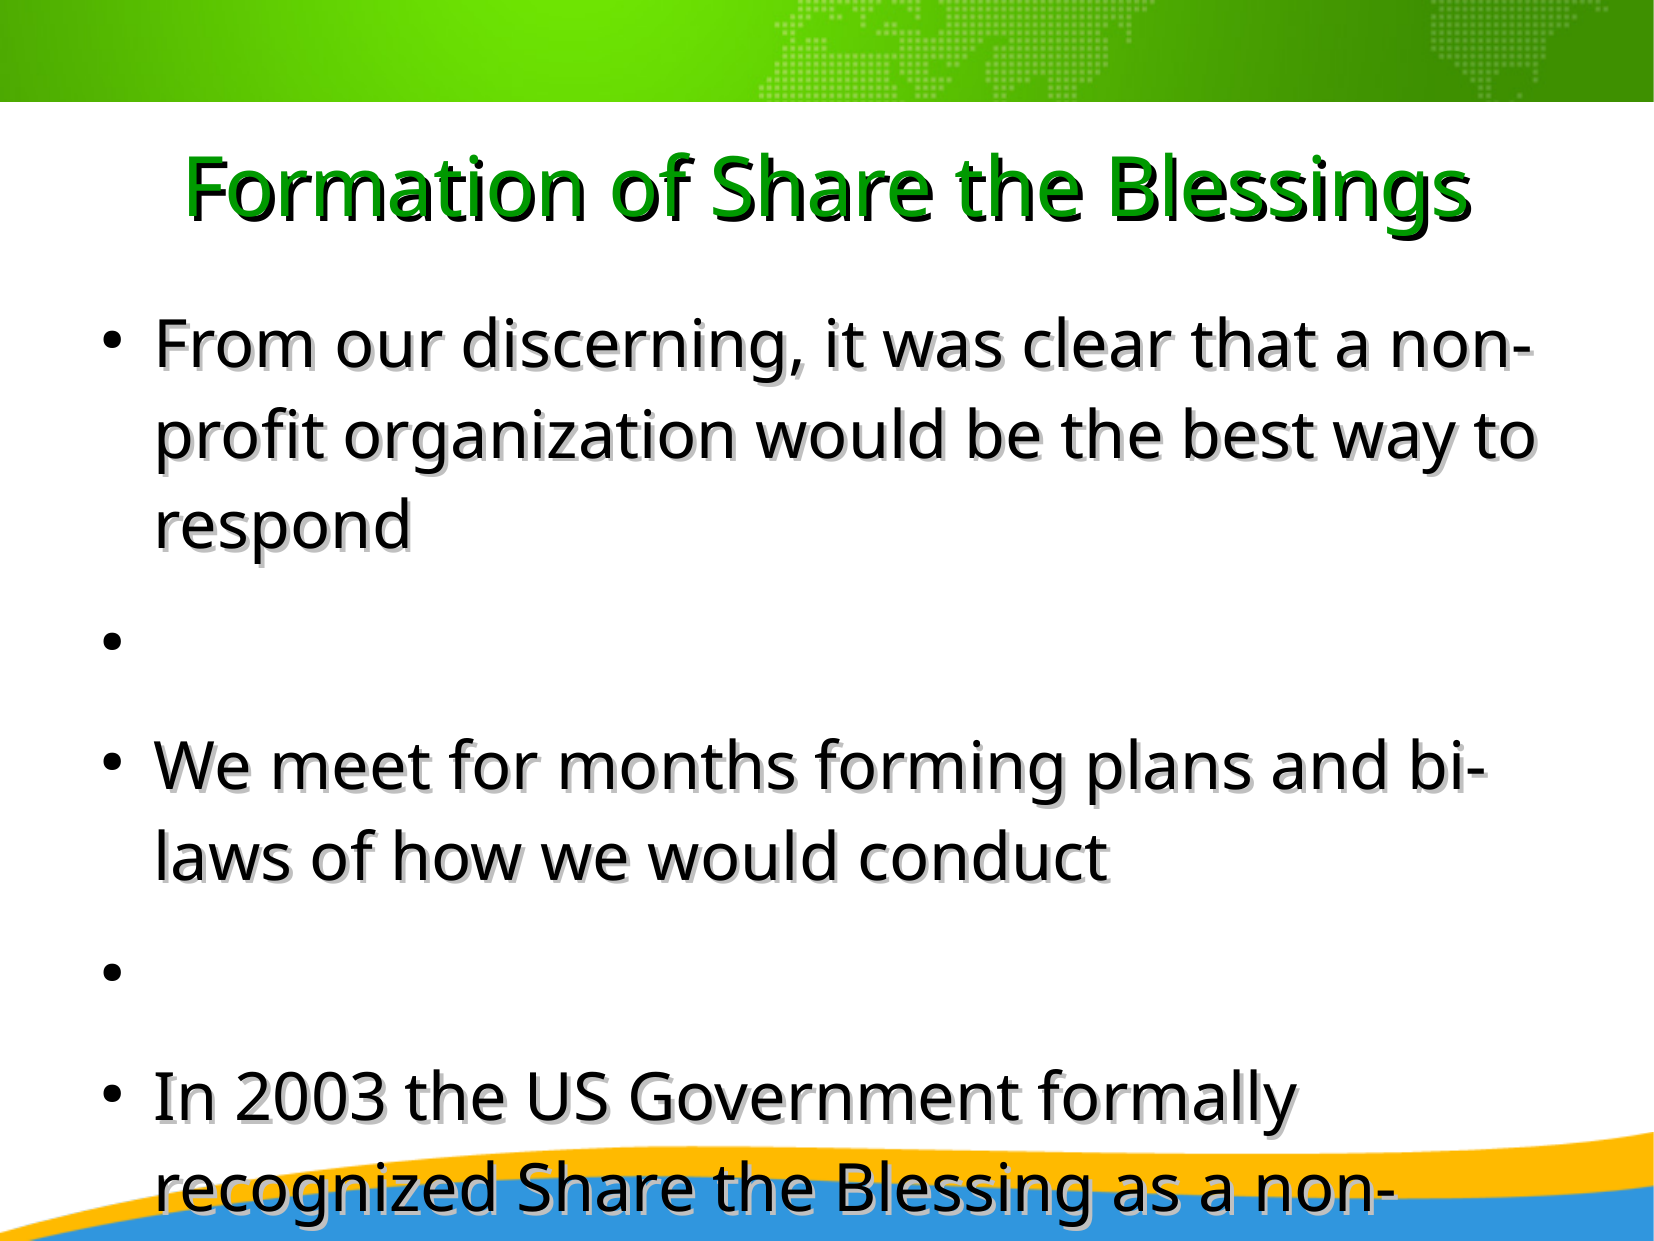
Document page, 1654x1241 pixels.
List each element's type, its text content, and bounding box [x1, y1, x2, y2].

list From our discerning, it was clear that a non-profit organization would be the best way to respond We meet for months forming plans and bi-laws of how we would conduct In 2003 the US Government formally recognized Share the Blessing as a non-profit [82, 296, 1571, 1073]
picture [0, 1132, 1654, 1241]
picture [0, 0, 1654, 102]
title Formation of Share the Blessings [82, 119, 1571, 250]
